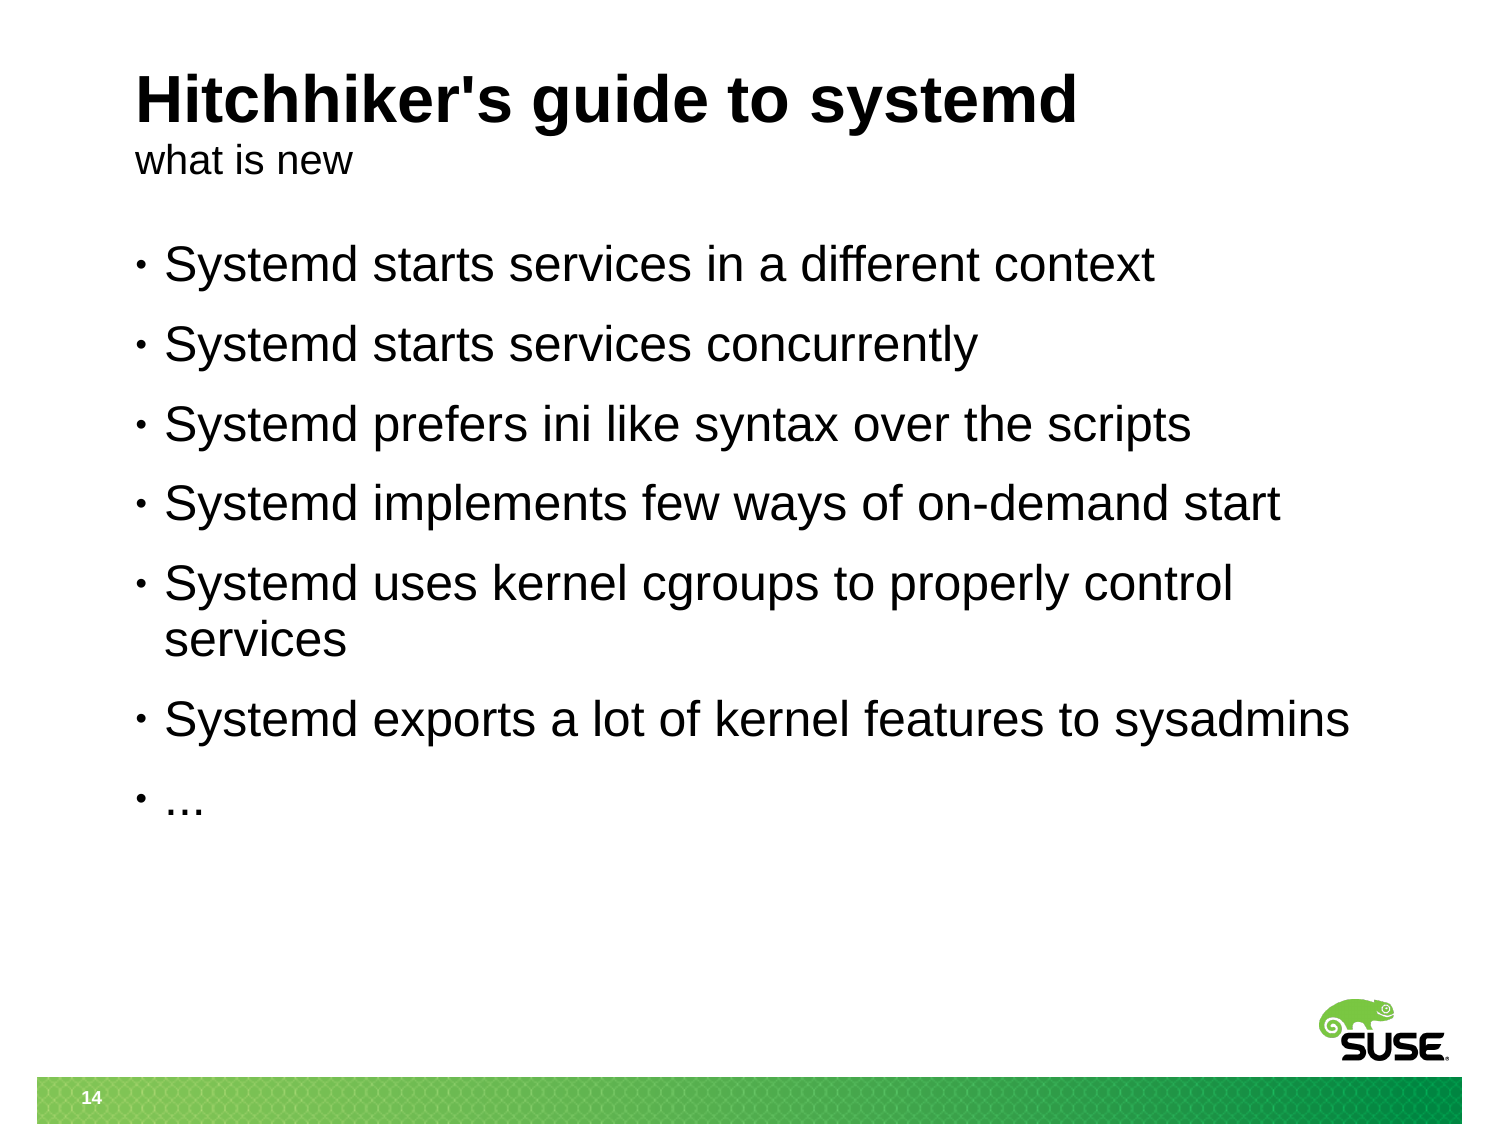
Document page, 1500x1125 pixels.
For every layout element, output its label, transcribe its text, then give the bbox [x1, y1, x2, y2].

picture [37, 1077, 1462, 1124]
picture [1319, 999, 1449, 1061]
title Hitchhiker's guide to systemd what is new [135, 41, 1372, 204]
list Systemd starts services in a different context Systemd starts services concurrently Systemd prefers ini like syntax over the scripts Systemd implements few ways of on-demand start Systemd uses kernel cgroups to properly control services Systemd exports a lot of kernel features to sysadmins ... [135, 236, 1372, 979]
